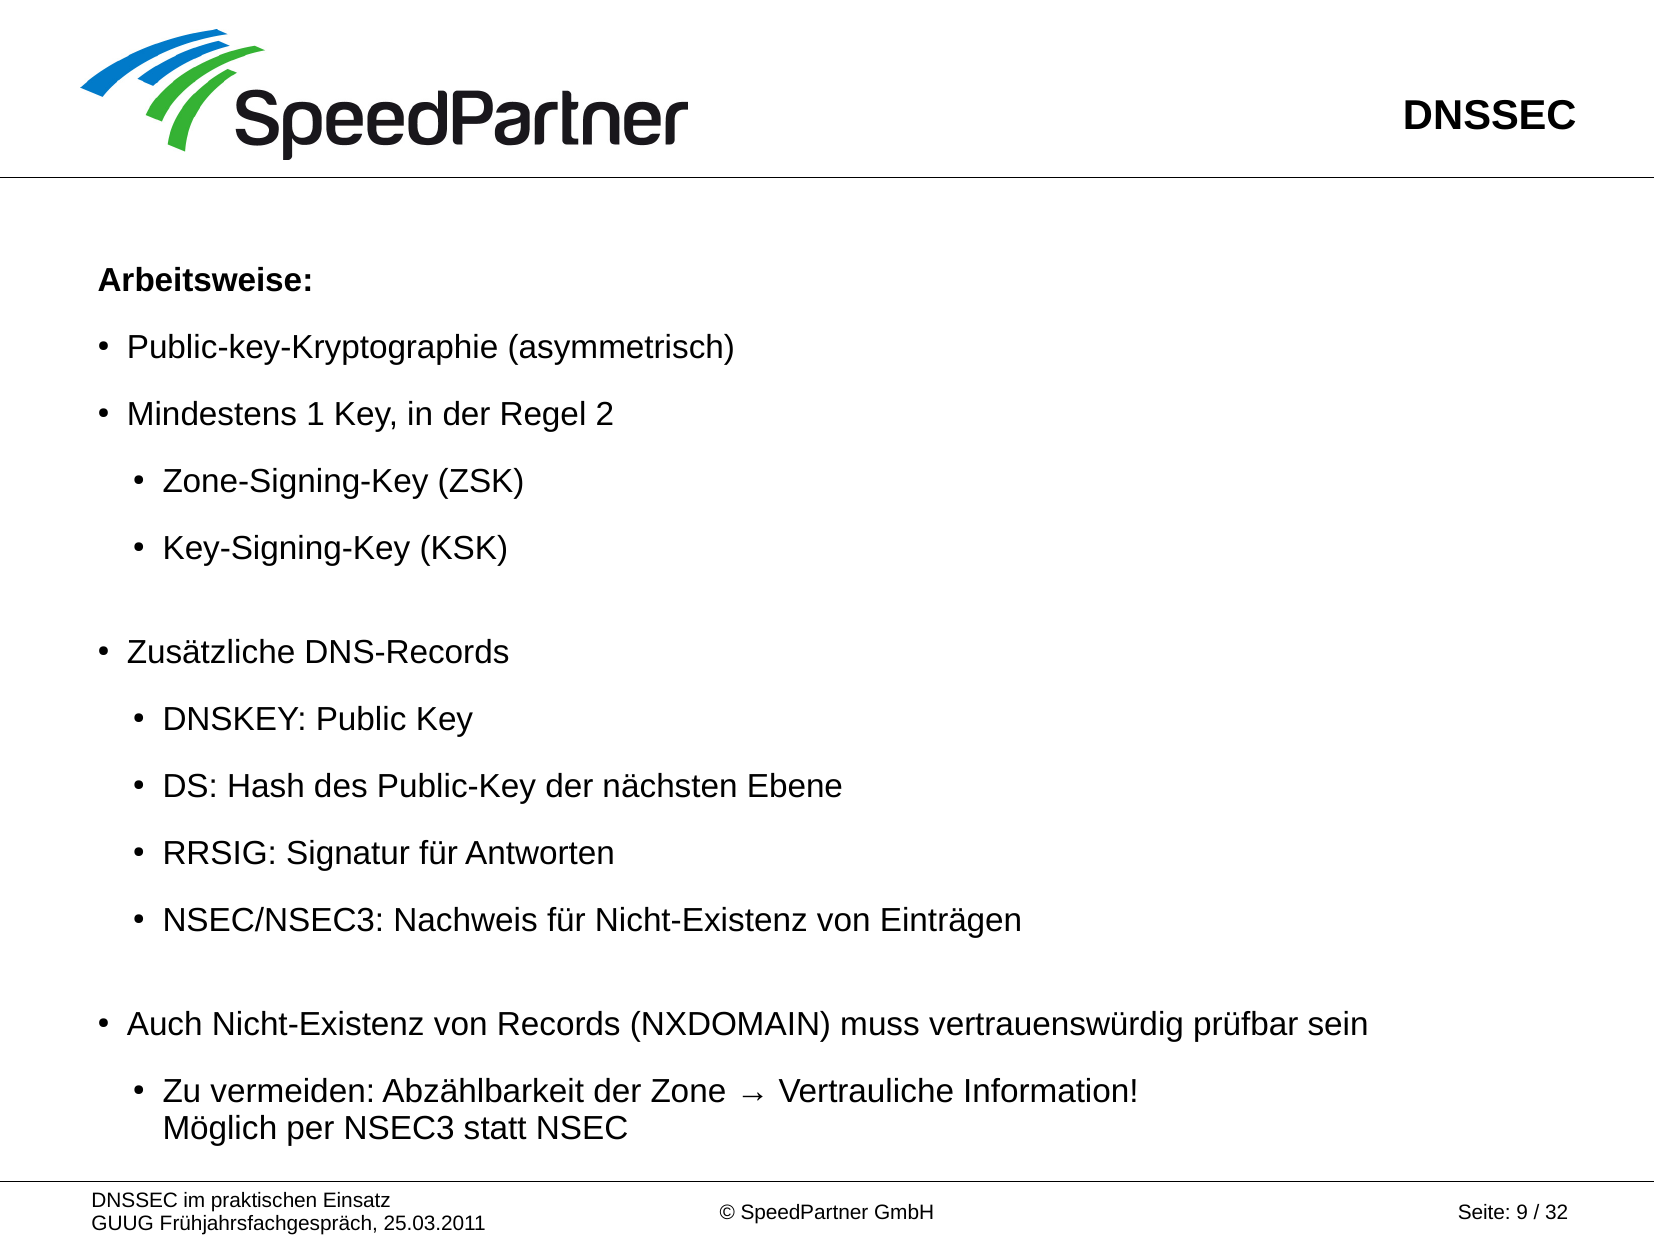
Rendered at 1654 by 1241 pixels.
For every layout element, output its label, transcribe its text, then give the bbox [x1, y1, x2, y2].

picture [80, 29, 688, 160]
title DNSSEC [590, 70, 1577, 160]
text_box Arbeitsweise: Public-key-Kryptographie (asymmetrisch) Mindestens 1 Key, in der Regel 2 Zone-Signing-Key (ZSK) Key-Signing-Key (KSK) Zusätzliche DNS-Records DNSKEY: Public Key DS: Hash des Public-Key der nächsten Ebene RRSIG: Signatur für Antworten NSEC/NSEC3: Nachweis für Nicht-Existenz von Einträgen Auch Nicht-Existenz von Records (NXDOMAIN) muss vertrauenswürdig prüfbar sein Zu vermeiden: Abzählbarkeit der Zone → Vertrauliche Information! Möglich per NSEC3 statt NSEC [82, 253, 1565, 1155]
